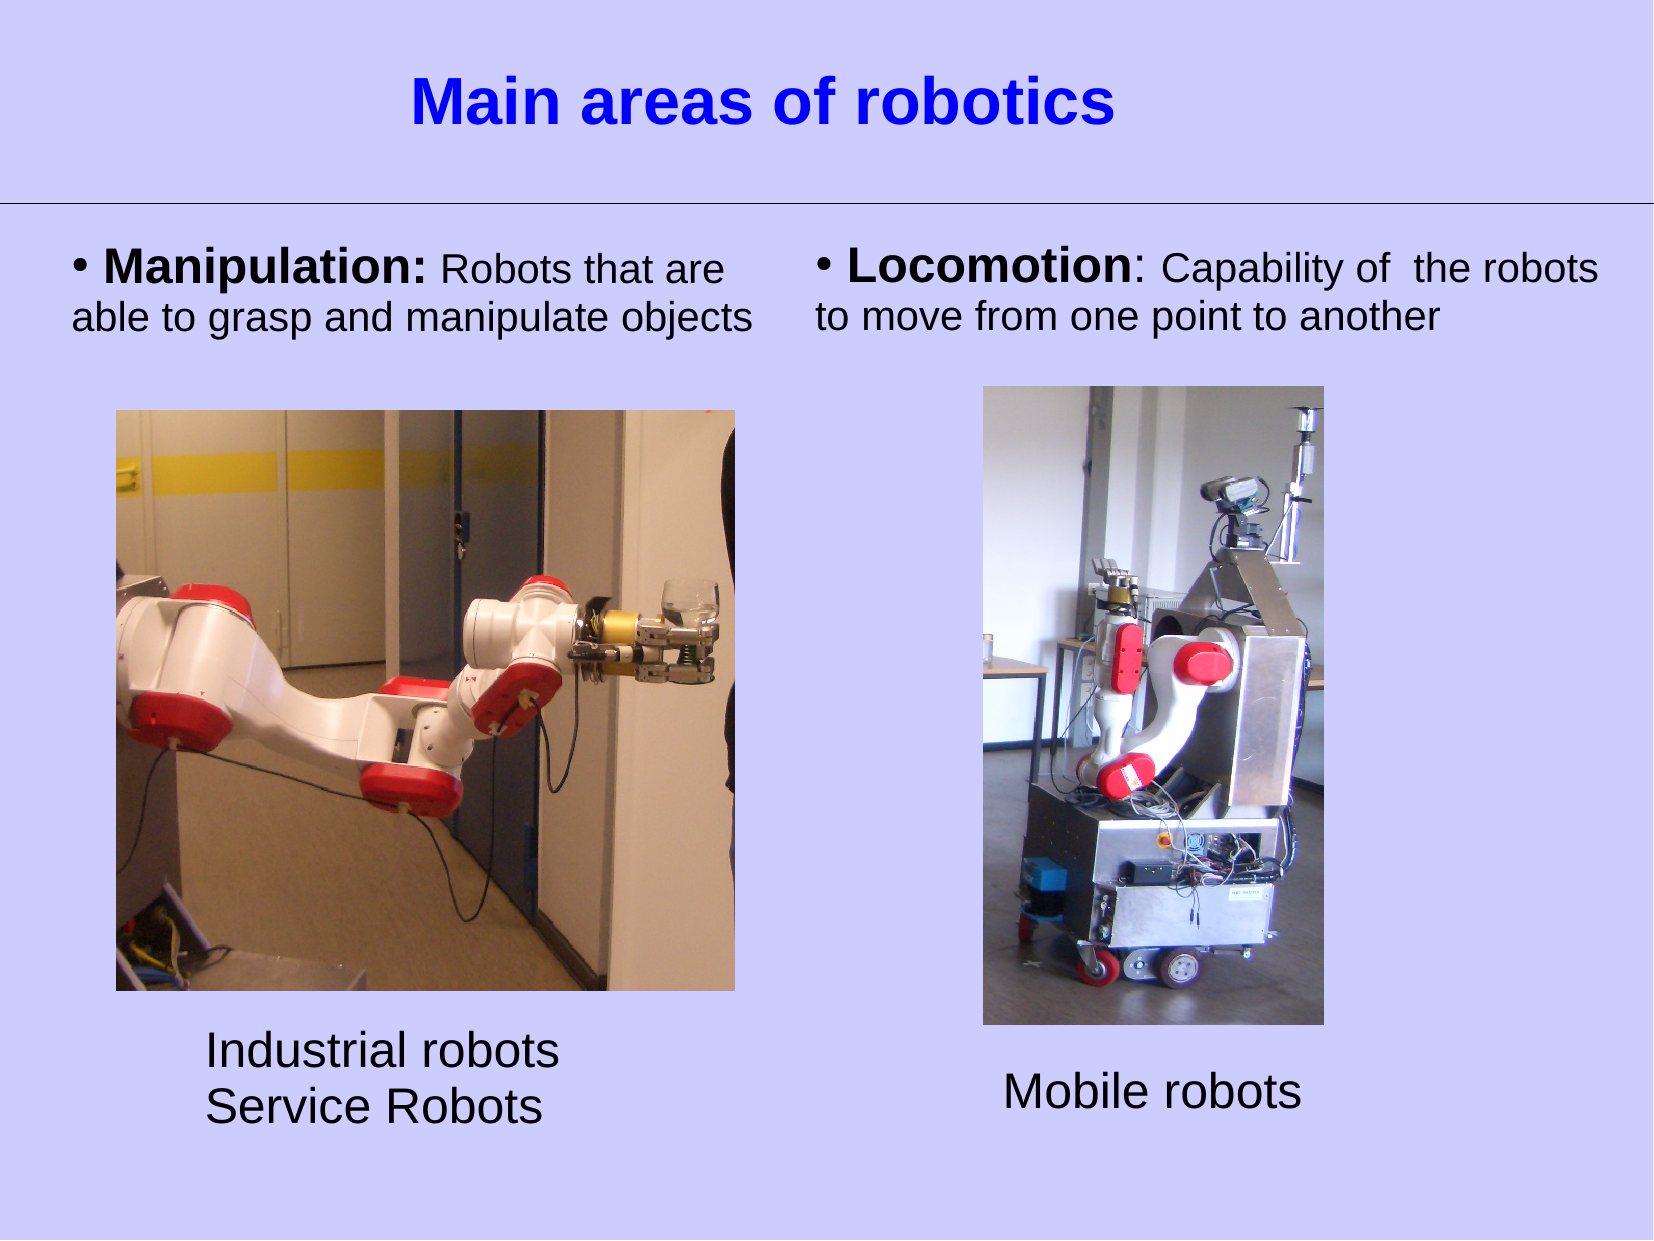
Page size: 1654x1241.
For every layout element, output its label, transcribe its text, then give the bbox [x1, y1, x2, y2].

title Main areas of robotics [126, 0, 1402, 191]
text_box Mobile robots [1002, 1063, 1324, 1119]
picture [983, 386, 1324, 1025]
text_box Industrial robots Service Robots [204, 1022, 613, 1134]
picture [116, 410, 735, 992]
text_box Manipulation: Robots that are able to grasp and manipulate objects [71, 237, 773, 351]
text_box Locomotion: Capability of the robots to move from one point to another [814, 237, 1639, 350]
